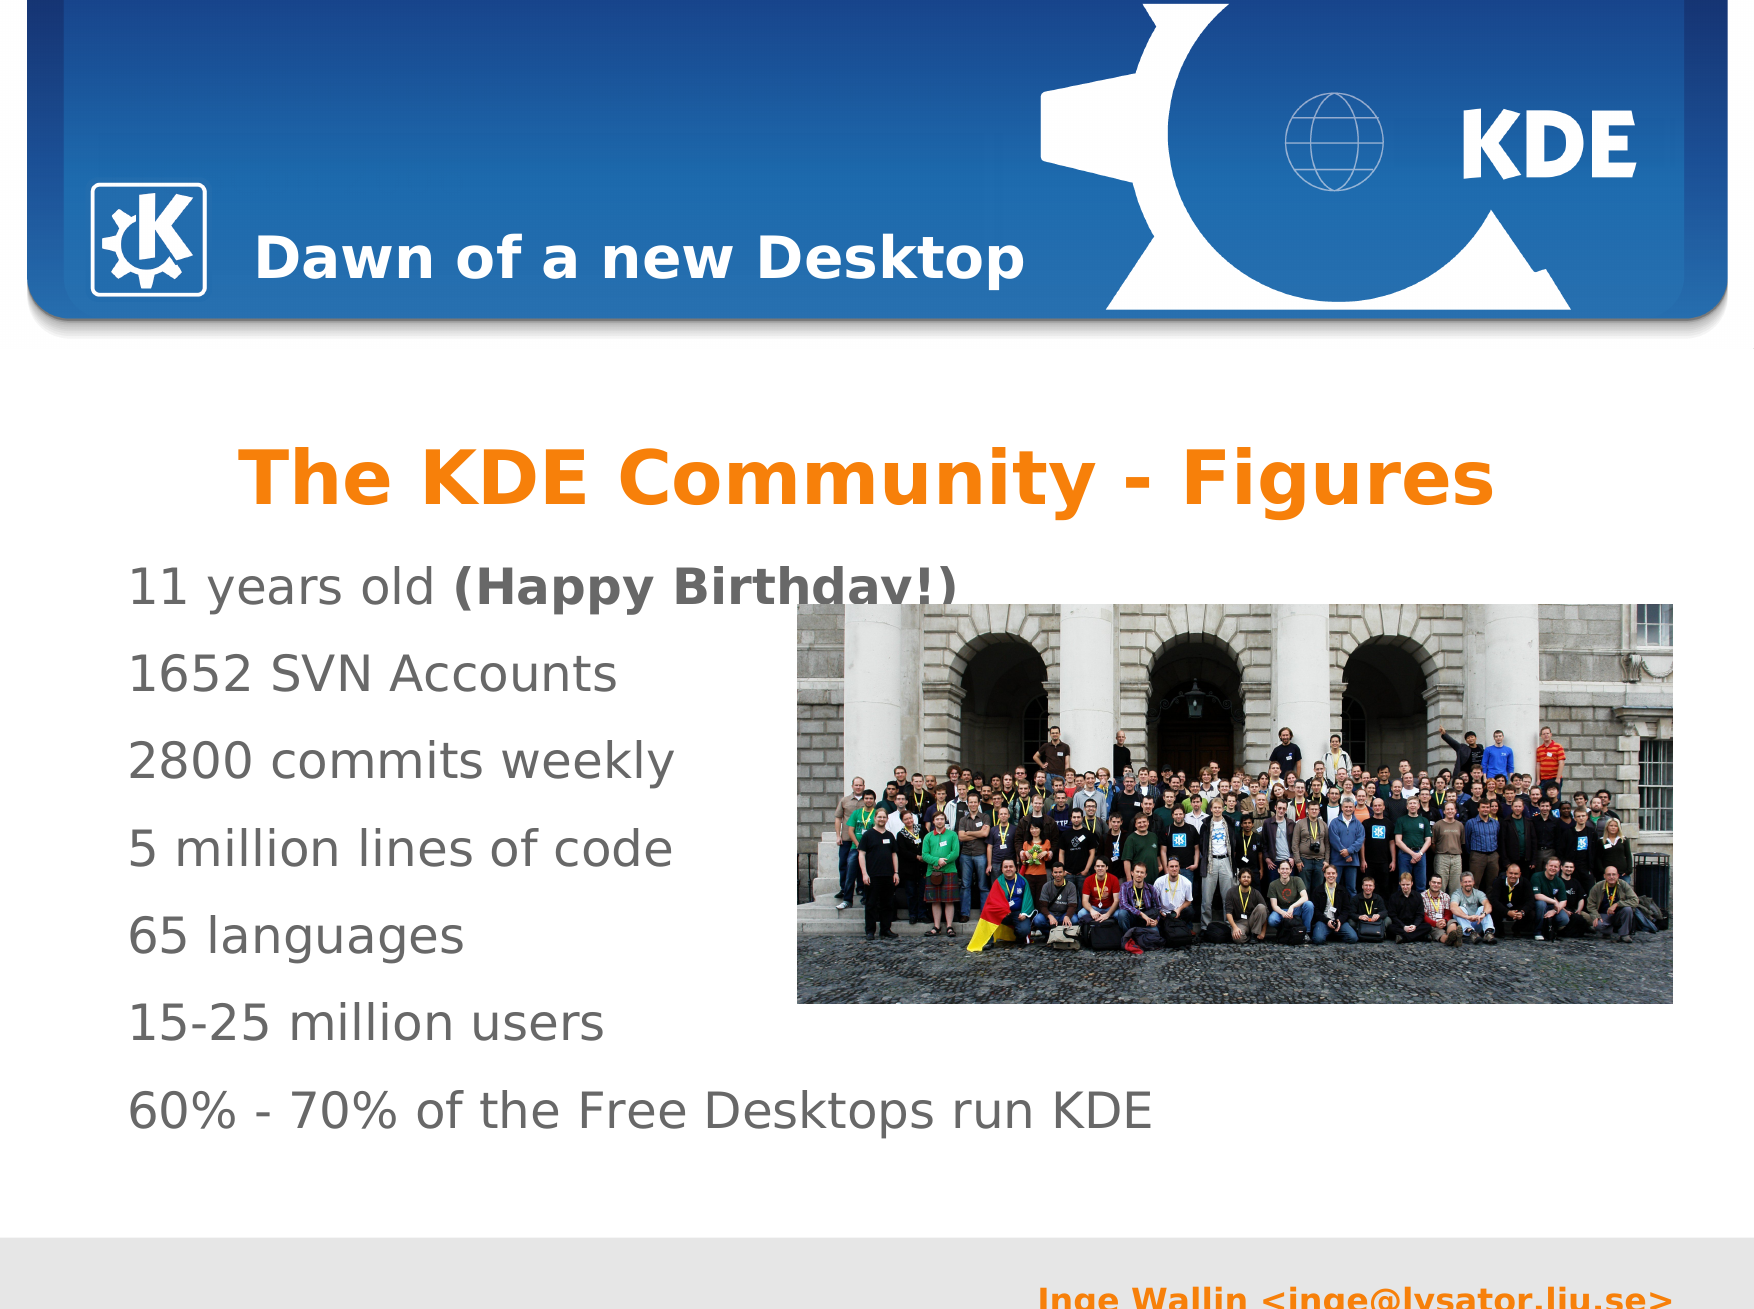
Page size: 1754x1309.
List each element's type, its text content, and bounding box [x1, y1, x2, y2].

text_box 11 years old (Happy Birthday!) 1652 SVN Accounts 2800 commits weekly 5 million lines of code 65 languages 15-25 million users 60% - 70% of the Free Desktops run KDE [112, 521, 1651, 1206]
text_box Dawn of a new Desktop [208, 183, 1063, 296]
picture [0, 0, 1754, 349]
picture [797, 604, 1673, 1004]
text_box The KDE Community - Figures [111, 383, 1595, 486]
